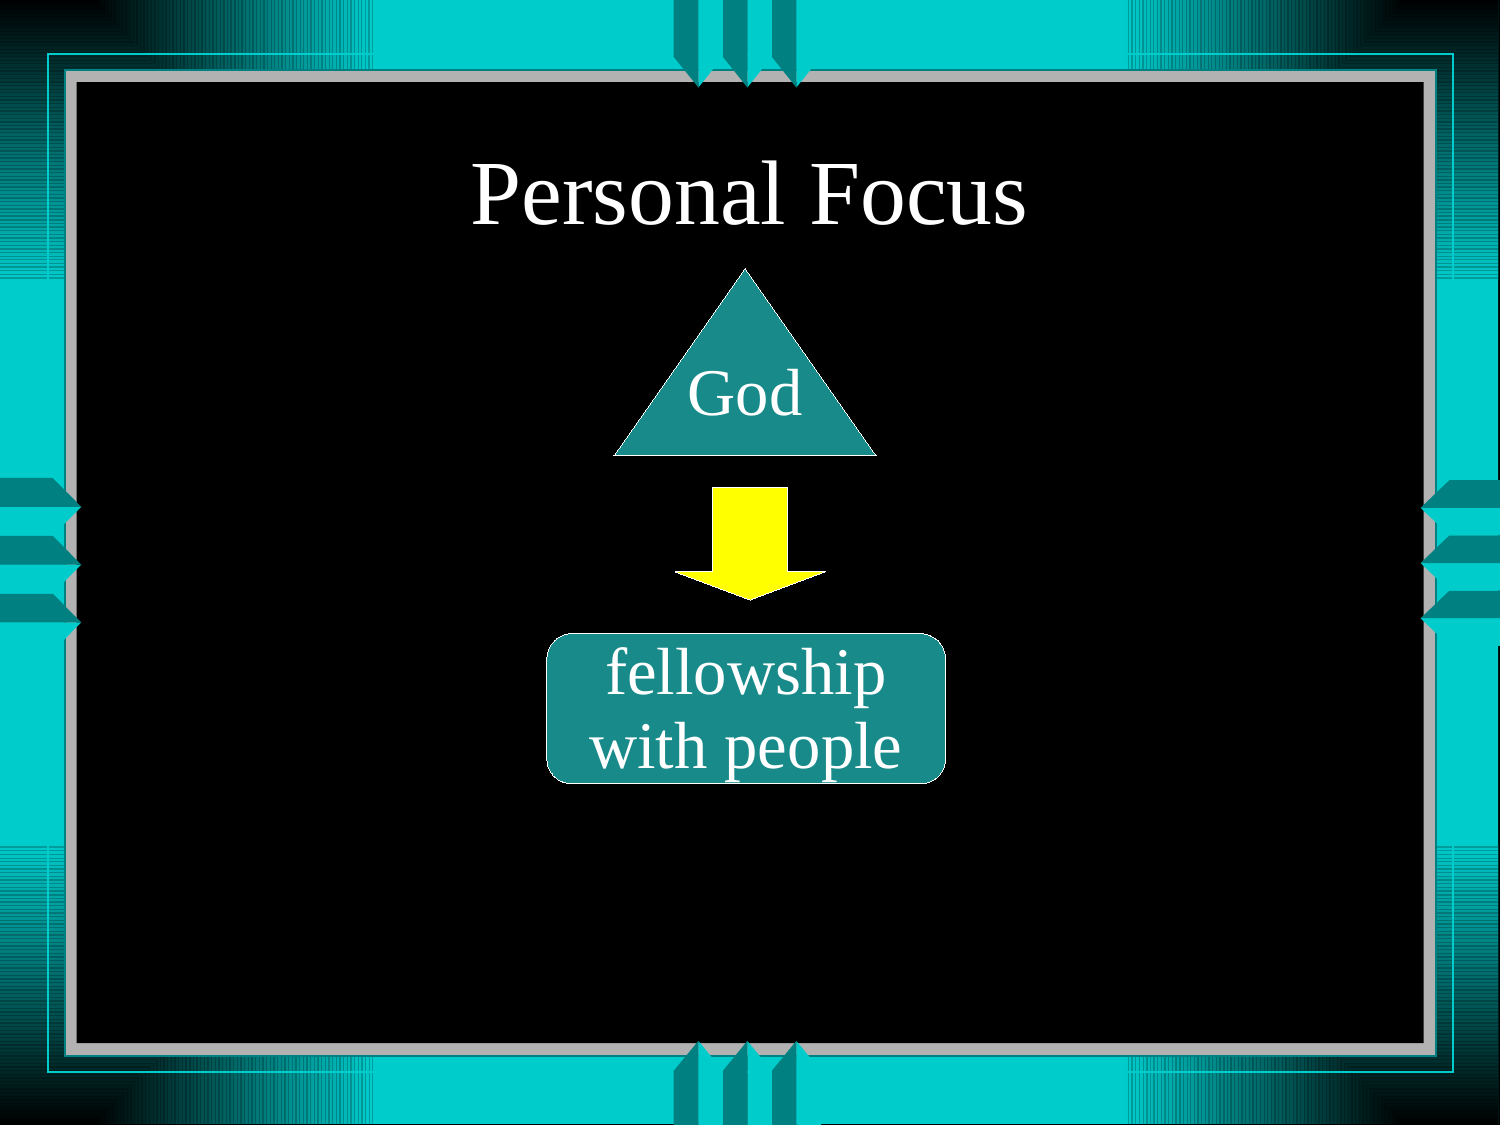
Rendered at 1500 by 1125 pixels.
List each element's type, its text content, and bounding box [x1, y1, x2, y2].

text_box [675, 487, 826, 601]
text_box God [613, 268, 877, 456]
title Personal Focus [112, 107, 1388, 281]
text_box fellowship with people [546, 633, 946, 784]
